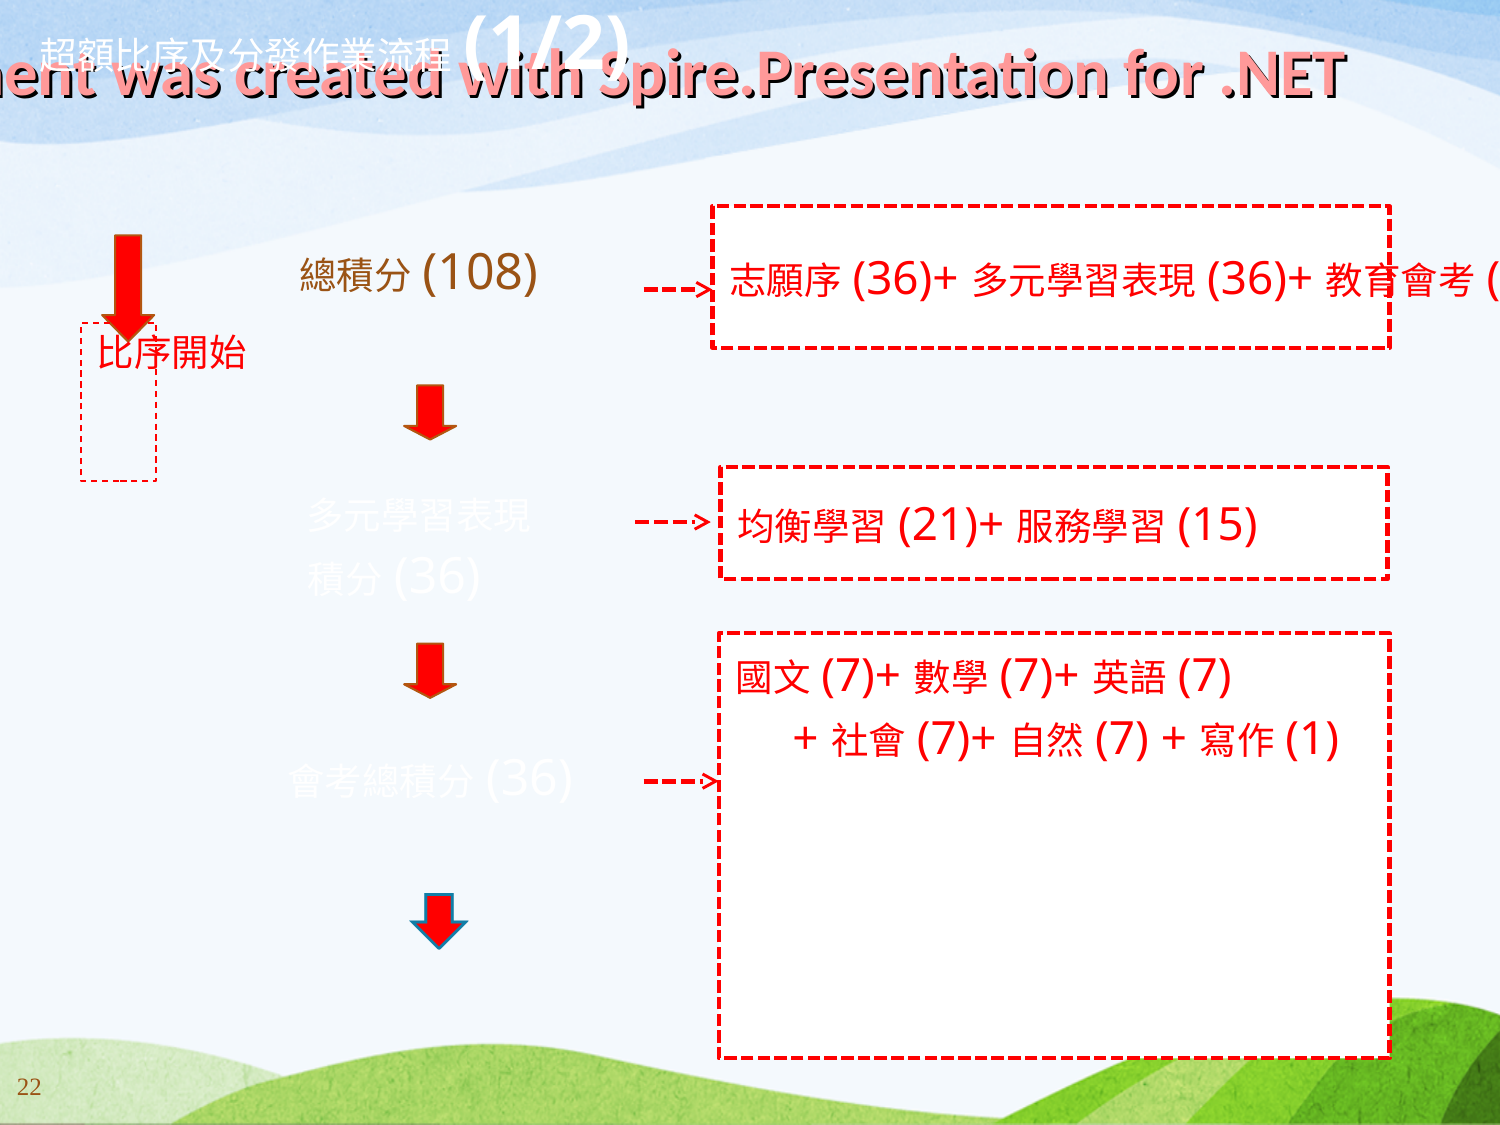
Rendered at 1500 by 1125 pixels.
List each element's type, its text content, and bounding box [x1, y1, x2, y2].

text_box 國文(7)+數學(7)+英語(7) +社會(7)+自然(7) +寫作(1) [718, 633, 1390, 1059]
text_box 22 [2, 1068, 96, 1107]
picture [0, 0, 1500, 1125]
text_box 比序開始 [81, 322, 157, 482]
text_box [404, 643, 457, 698]
text_box [404, 385, 457, 440]
text_box [102, 235, 155, 322]
text_box 均衡學習(21)+服務學習(15) [720, 466, 1388, 580]
text_box 志願序(36)+多元學習表現(36)+教育會考(36) [712, 206, 1390, 348]
